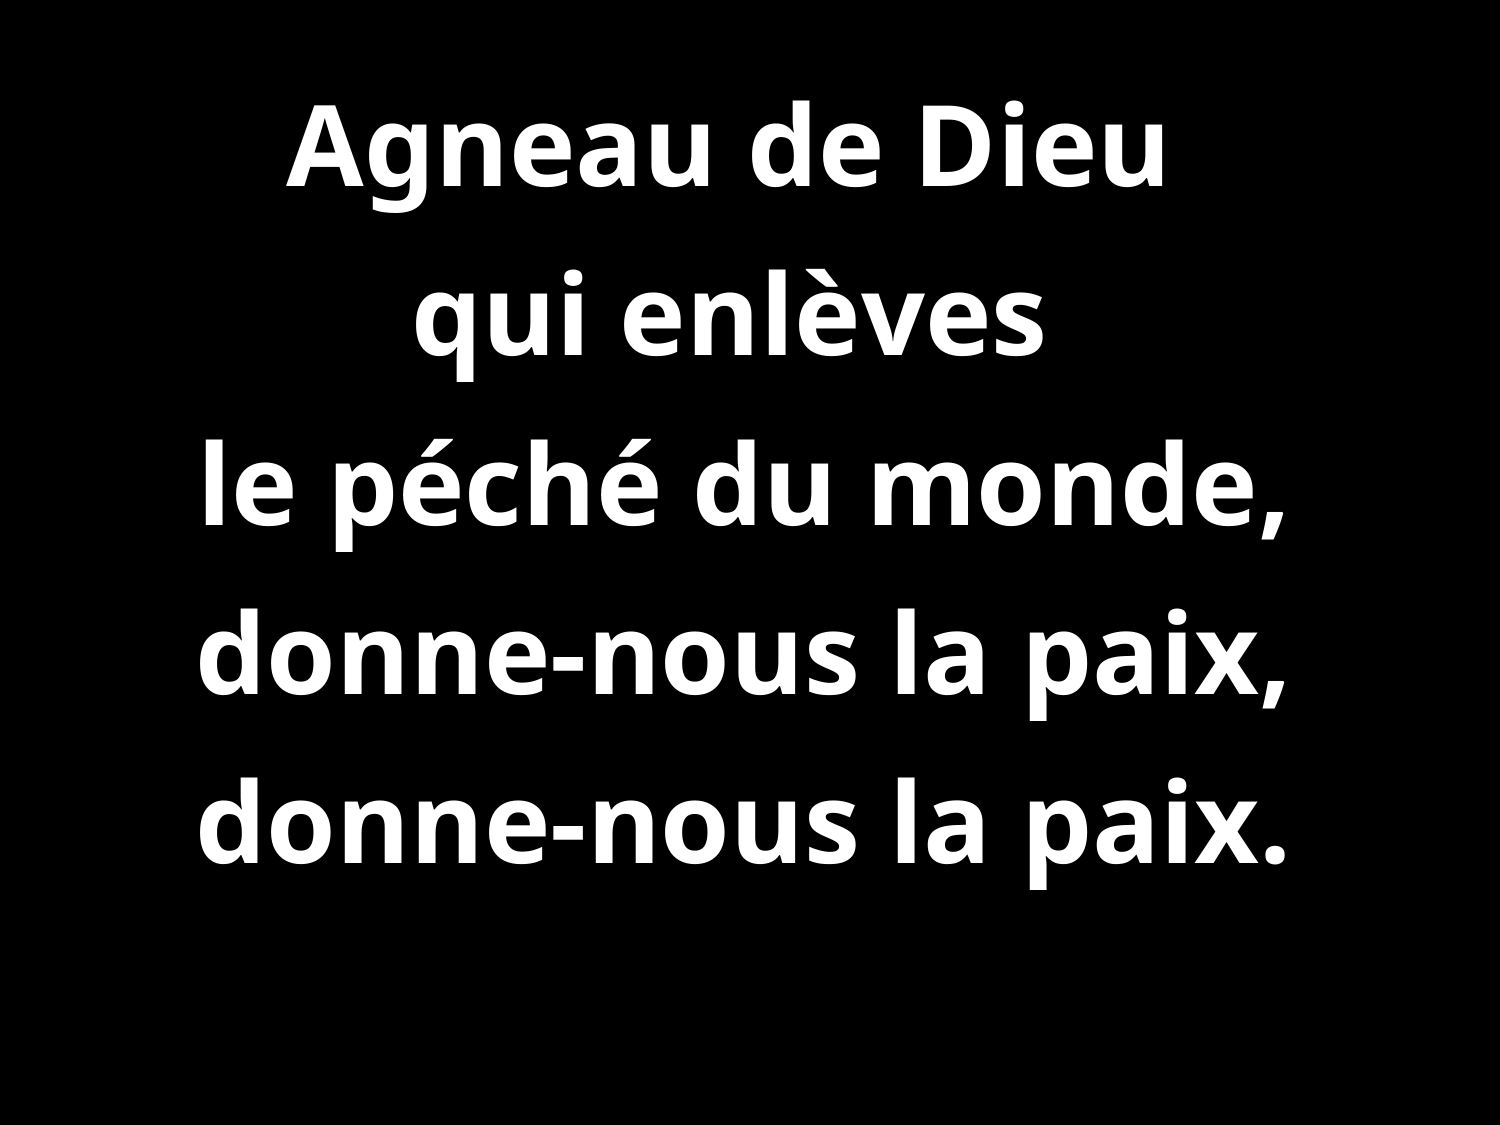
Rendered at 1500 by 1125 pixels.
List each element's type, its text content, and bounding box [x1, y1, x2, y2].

text_box Agneau de Dieu qui enlèves le péché du monde, donne-nous la paix, donne-nous la paix. [29, 66, 1459, 982]
